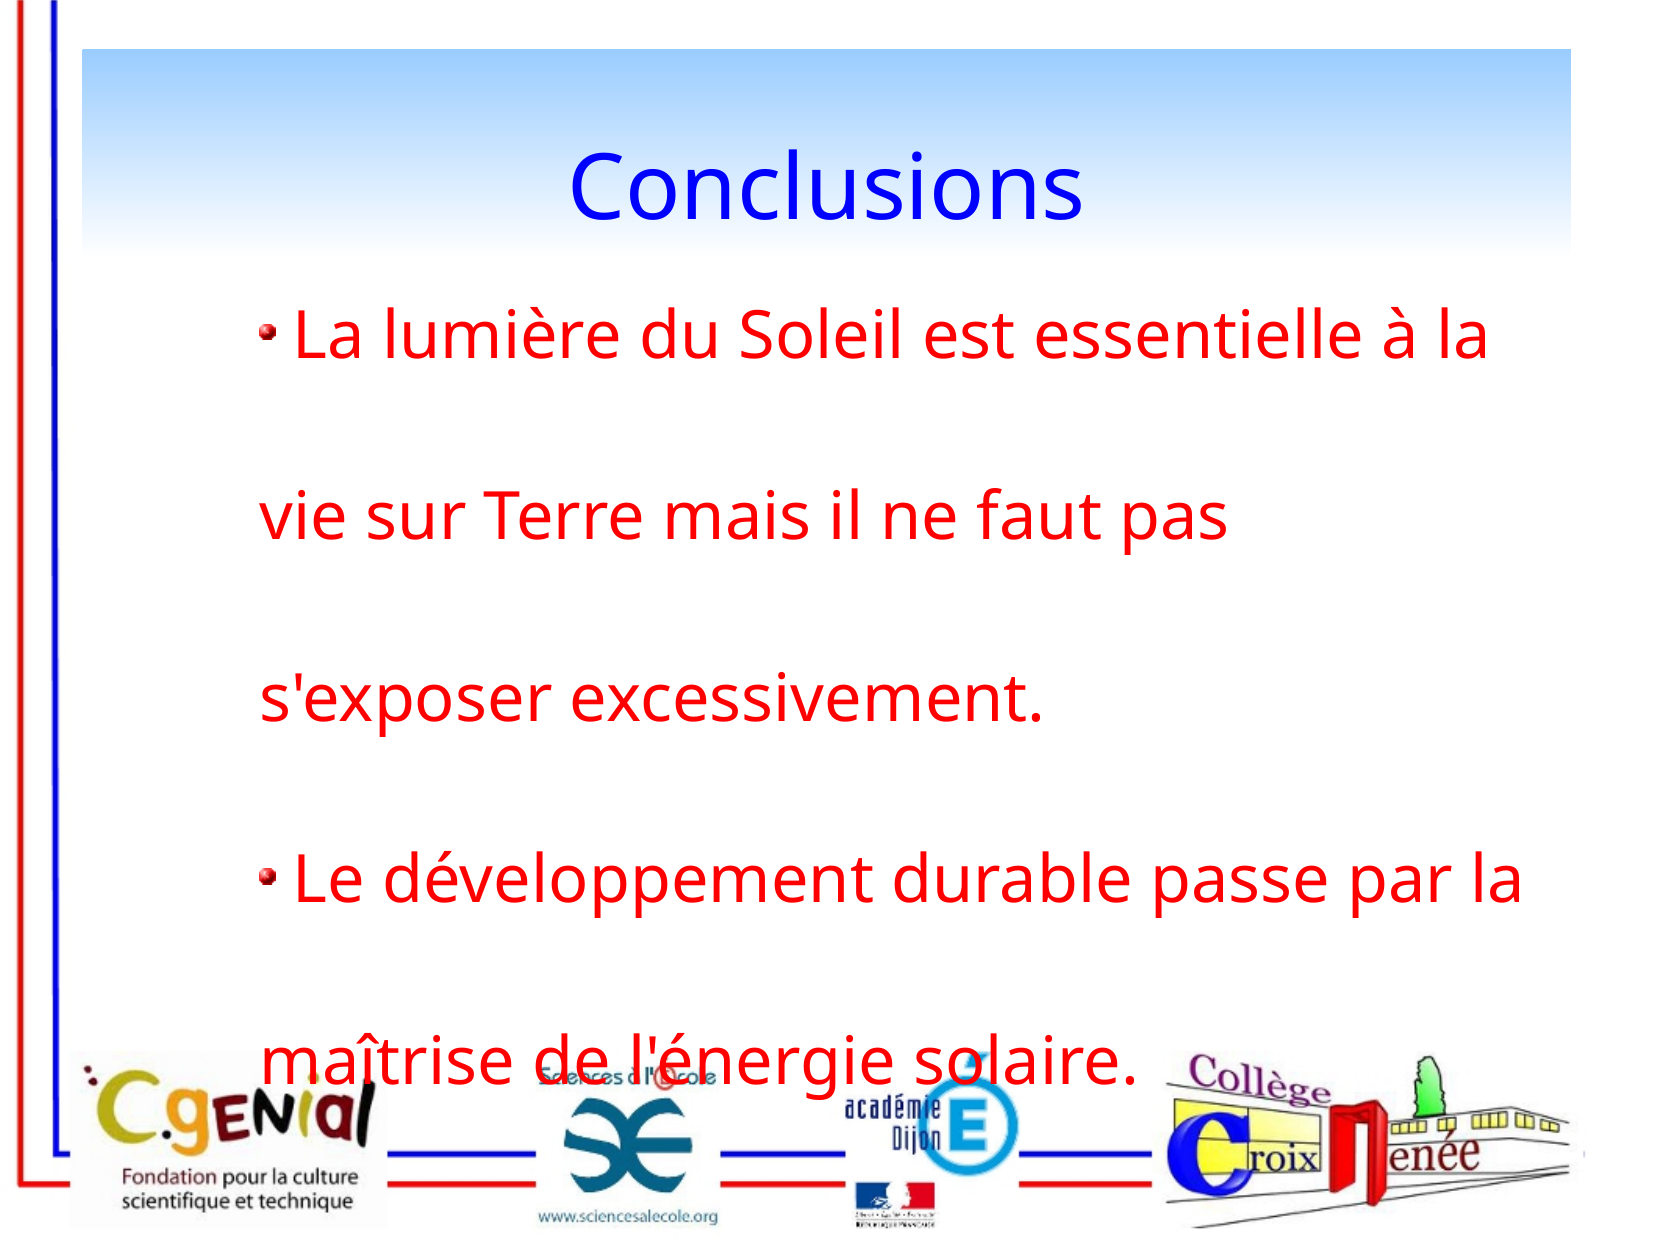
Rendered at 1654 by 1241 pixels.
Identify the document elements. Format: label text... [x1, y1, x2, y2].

subtitle La lumière du Soleil est essentielle à la vie sur Terre mais il ne faut pas s'exposer excessivement. Le développement durable passe par la maîtrise de l'énergie solaire. [82, 285, 1538, 1015]
title Conclusions [82, 49, 1571, 257]
picture [0, 0, 1654, 1241]
